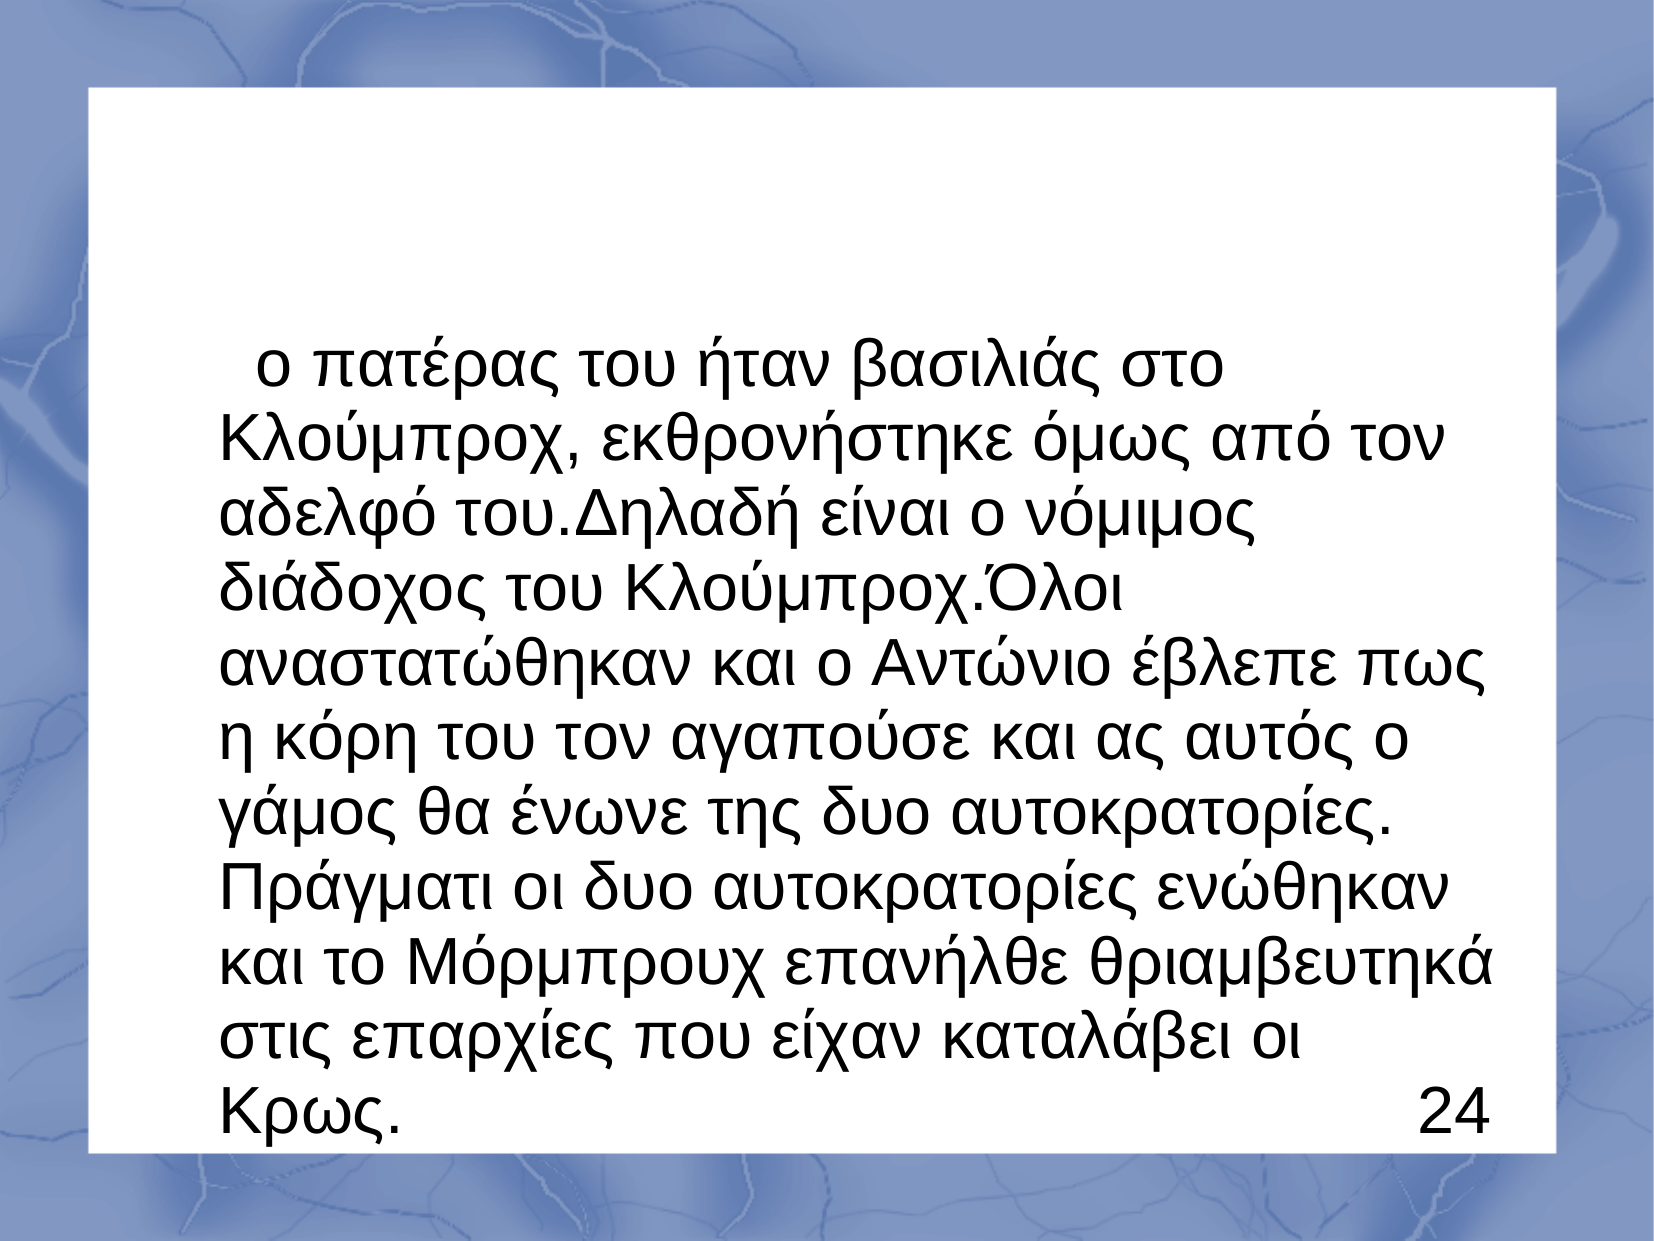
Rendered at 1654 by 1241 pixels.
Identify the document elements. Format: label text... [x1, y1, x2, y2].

list ο πατέρας του ήταν βασιλιάς στο Κλούμπροχ, εκθρονήστηκε όμως από τον αδελφό του.Δηλαδή είναι ο νόμιμος διάδοχος του Κλούμπροχ.Όλοι αναστατώθηκαν και ο Αντώνιο έβλεπε πως η κόρη του τον αγαπούσε και ας αυτός ο γάμος θα ένωνε της δυο αυτοκρατορίες. Πράγματι οι δυο αυτοκρατορίες ενώθηκαν και το Μόρμπρουχ επανήλθε θριαμβευτηκά στις επαρχίες που είχαν καταλάβει οι Κρως. 24 [147, 325, 1506, 1149]
picture [0, 0, 1654, 1241]
